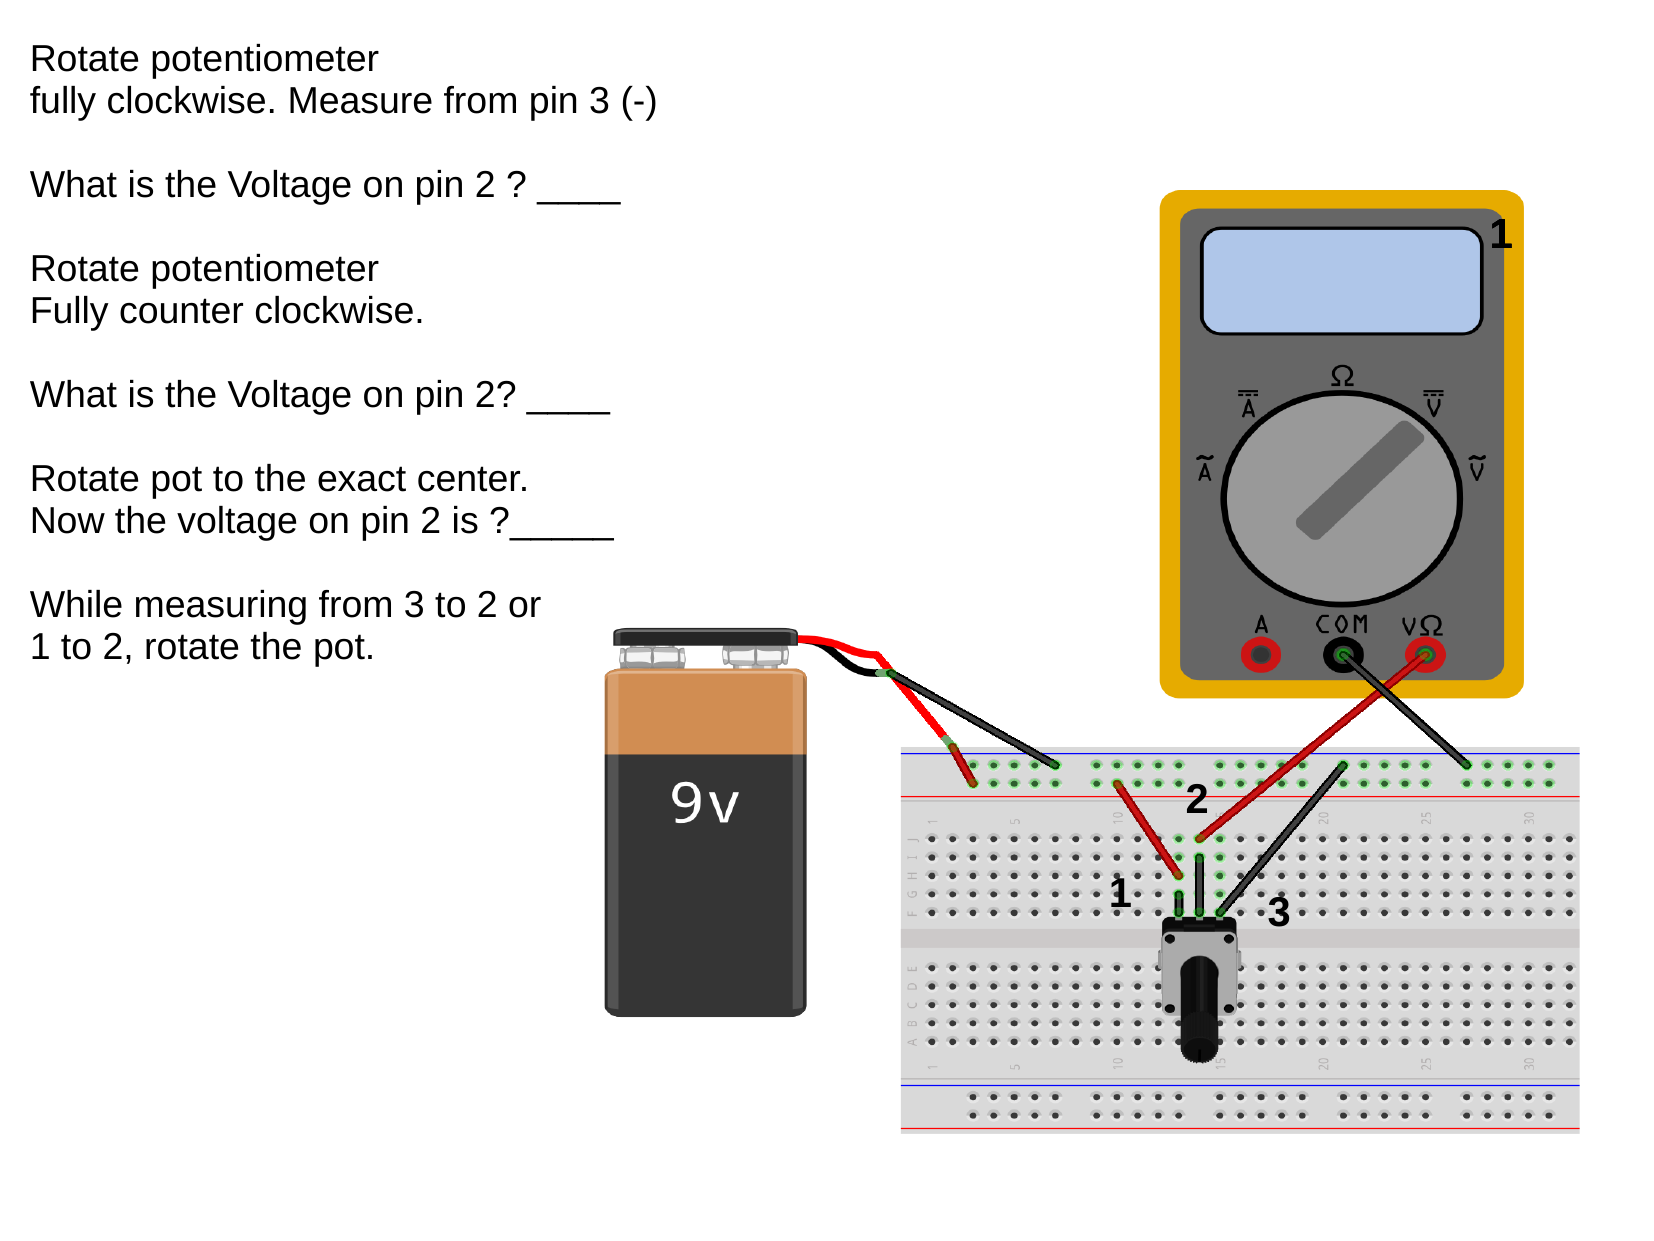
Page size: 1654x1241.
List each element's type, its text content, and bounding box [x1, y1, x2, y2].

text_box Rotate potentiometer fully clockwise. Measure from pin 3 (-) What is the Voltage on pin 2 ? ____ Rotate potentiometer Fully counter clockwise. What is the Voltage on pin 2? ____ Rotate pot to the exact center. Now the voltage on pin 2 is ?_____ While measuring from 3 to 2 or 1 to 2, rotate the pot. [15, 30, 672, 718]
text_box 1 [1474, 203, 1528, 266]
picture [604, 190, 1580, 1181]
text_box 2 [1170, 768, 1224, 831]
text_box 3 [1252, 880, 1306, 944]
text_box 1 [1094, 862, 1147, 925]
